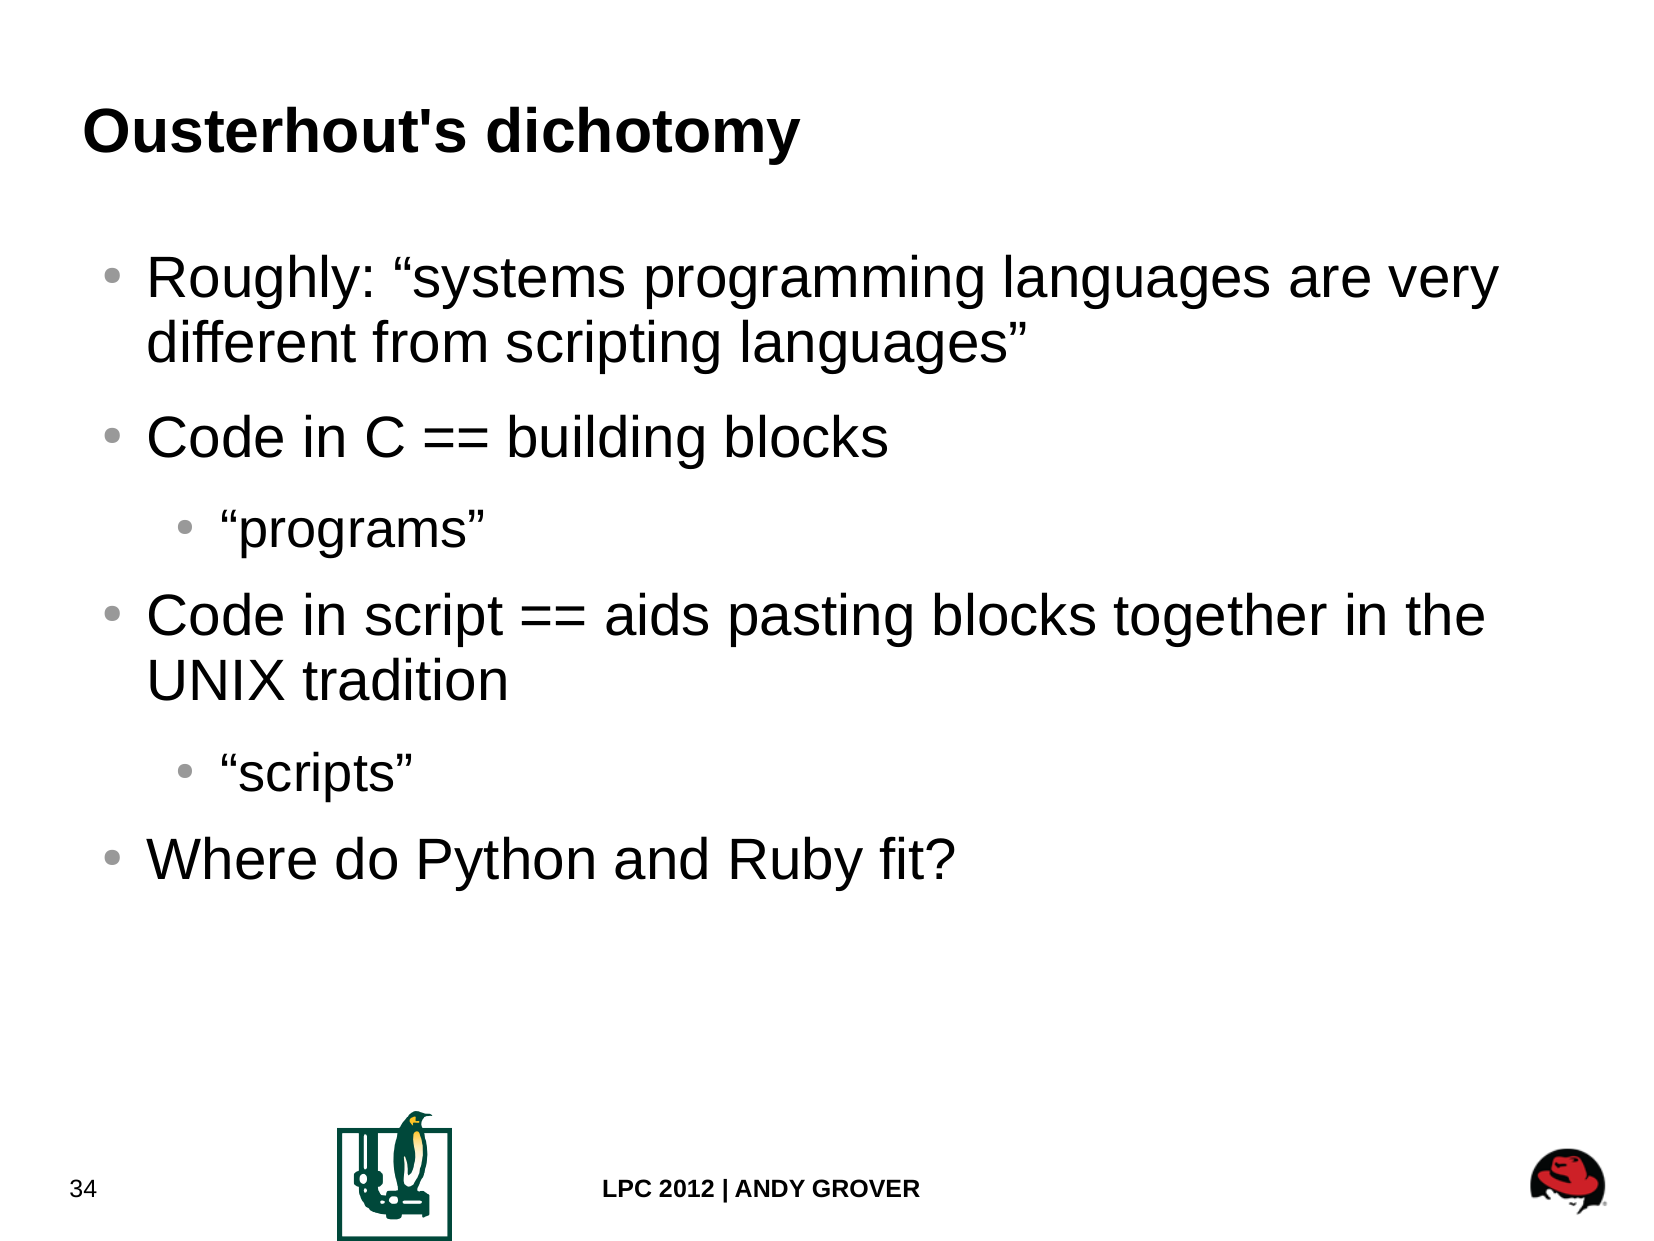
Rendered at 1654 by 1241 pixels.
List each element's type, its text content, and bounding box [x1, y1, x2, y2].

picture [337, 1111, 452, 1241]
title Ousterhout's dichotomy [82, 37, 1571, 226]
list Roughly: “systems programming languages are very different from scripting languages” Code in C == building blocks “programs” Code in script == aids pasting blocks together in the UNIX tradition “scripts” Where do Python and Ruby fit? [86, 244, 1576, 1039]
picture [1529, 1146, 1613, 1224]
